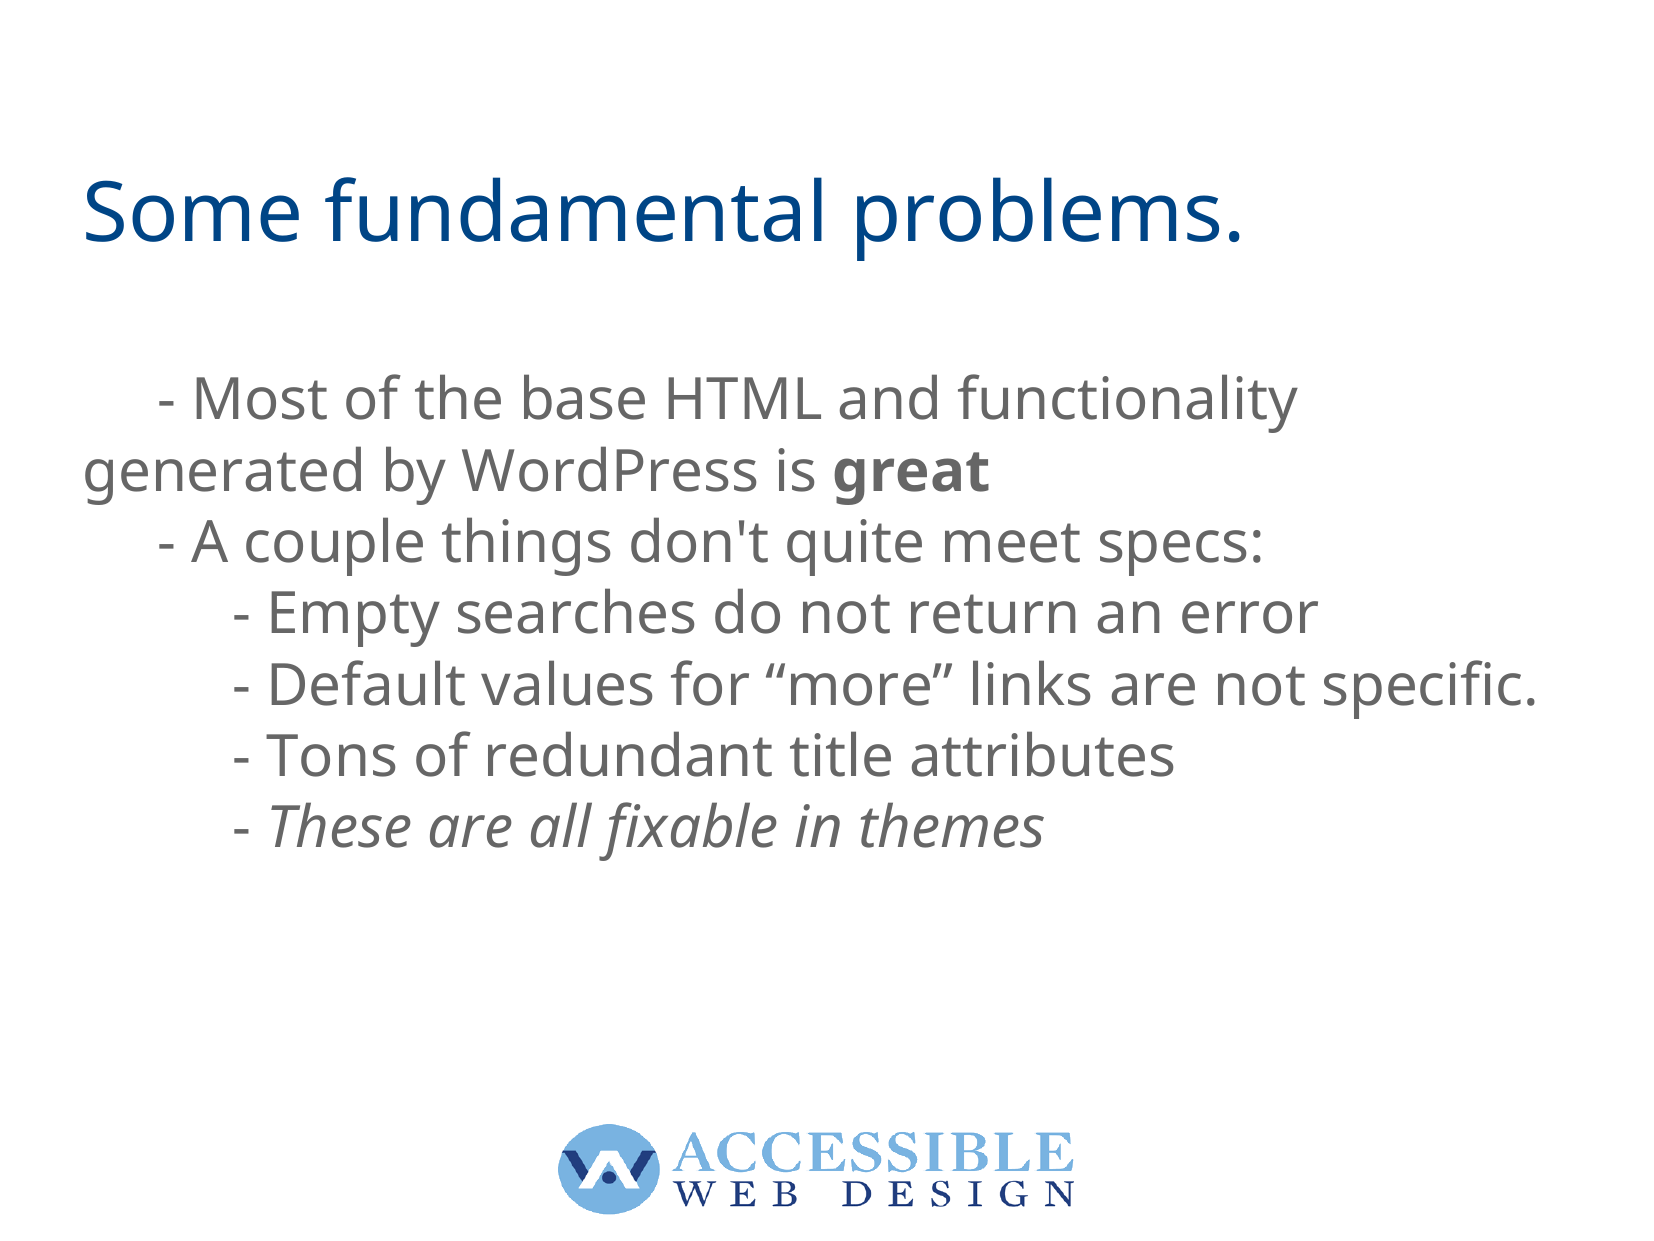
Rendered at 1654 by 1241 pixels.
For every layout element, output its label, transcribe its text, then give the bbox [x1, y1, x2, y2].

picture [558, 1124, 1074, 1215]
text_box Some fundamental problems. - Most of the base HTML and functionality generated by WordPress is great - A couple things don't quite meet specs: - Empty searches do not return an error - Default values for “more” links are not specific. - Tons of redundant title attributes - These are all fixable in themes [82, 49, 1571, 1109]
